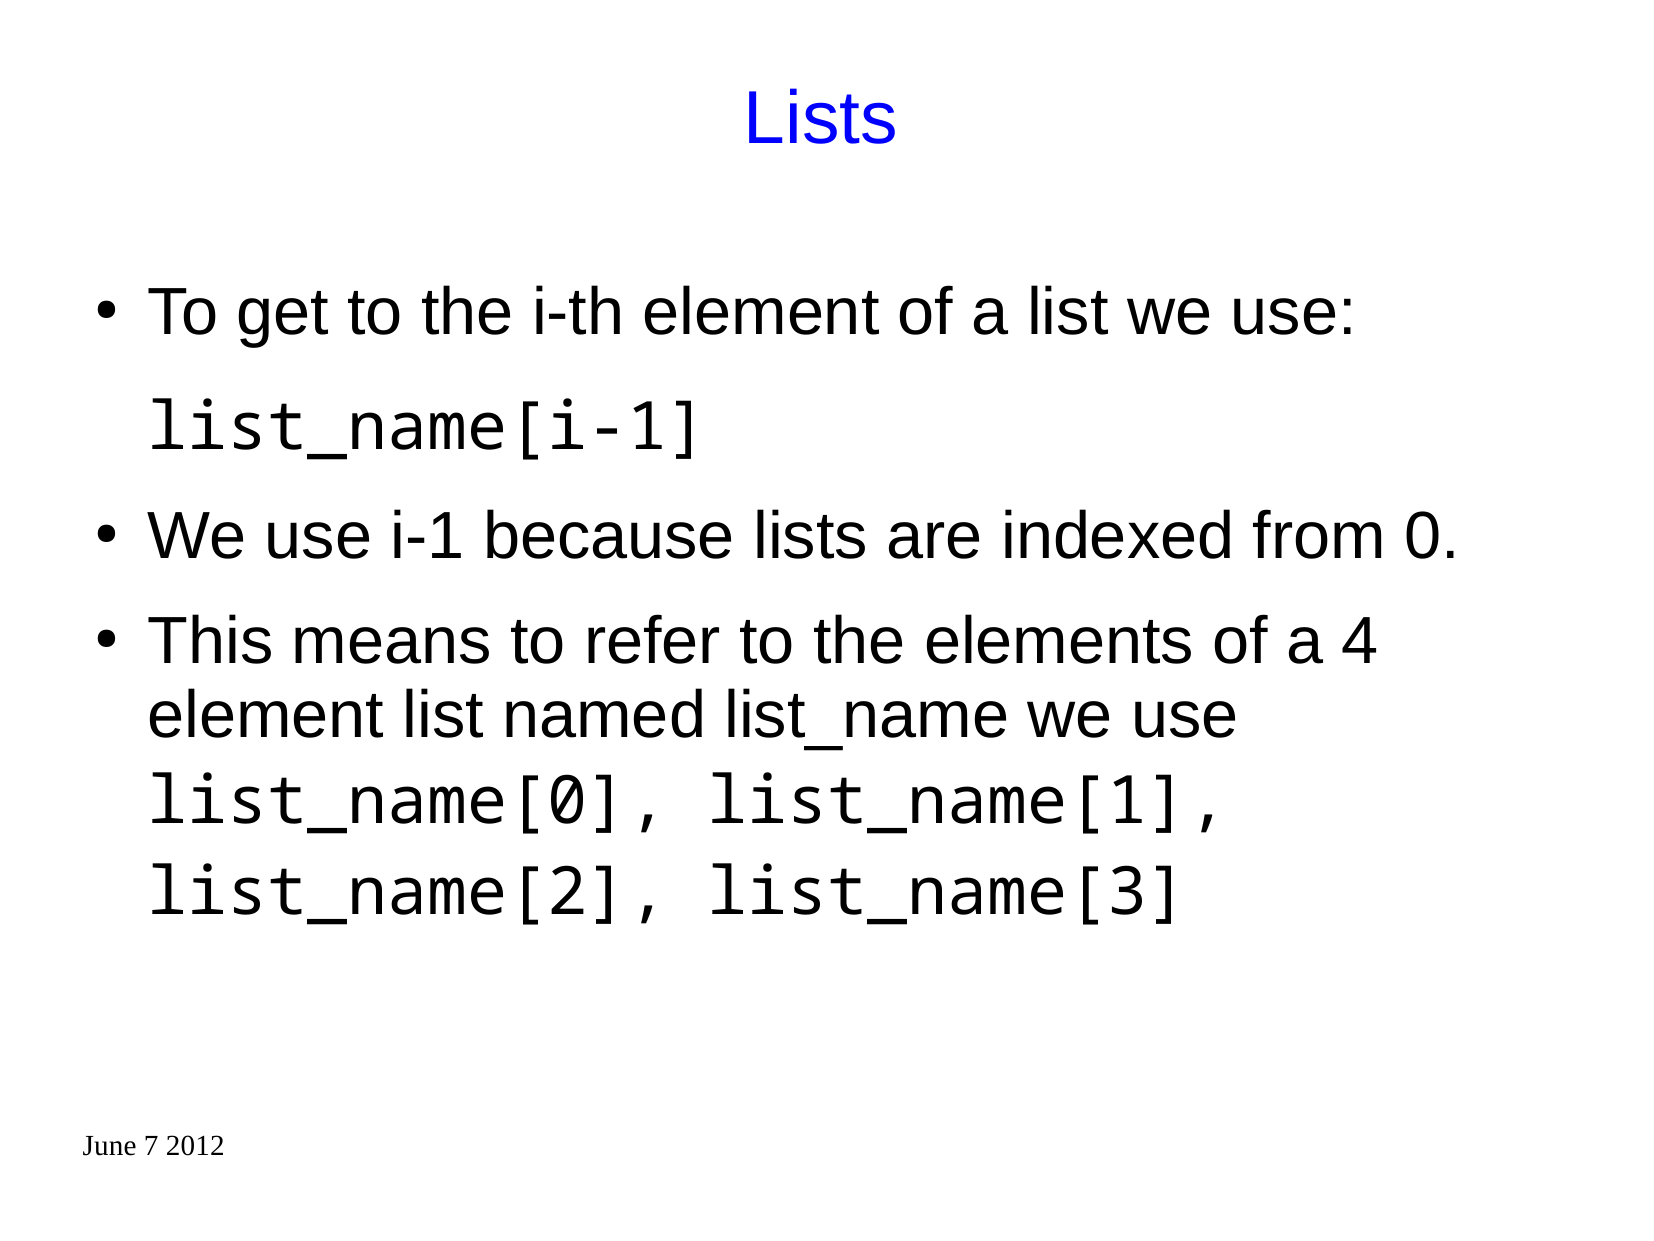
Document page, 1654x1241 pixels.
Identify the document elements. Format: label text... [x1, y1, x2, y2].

list To get to the i-th element of a list we use: list_name[i-1] We use i-1 because lists are indexed from 0. This means to refer to the elements of a 4 element list named list_name we use list_name[0], list_name[1], list_name[2], list_name[3] [76, 274, 1565, 1093]
title Lists [76, 58, 1565, 178]
